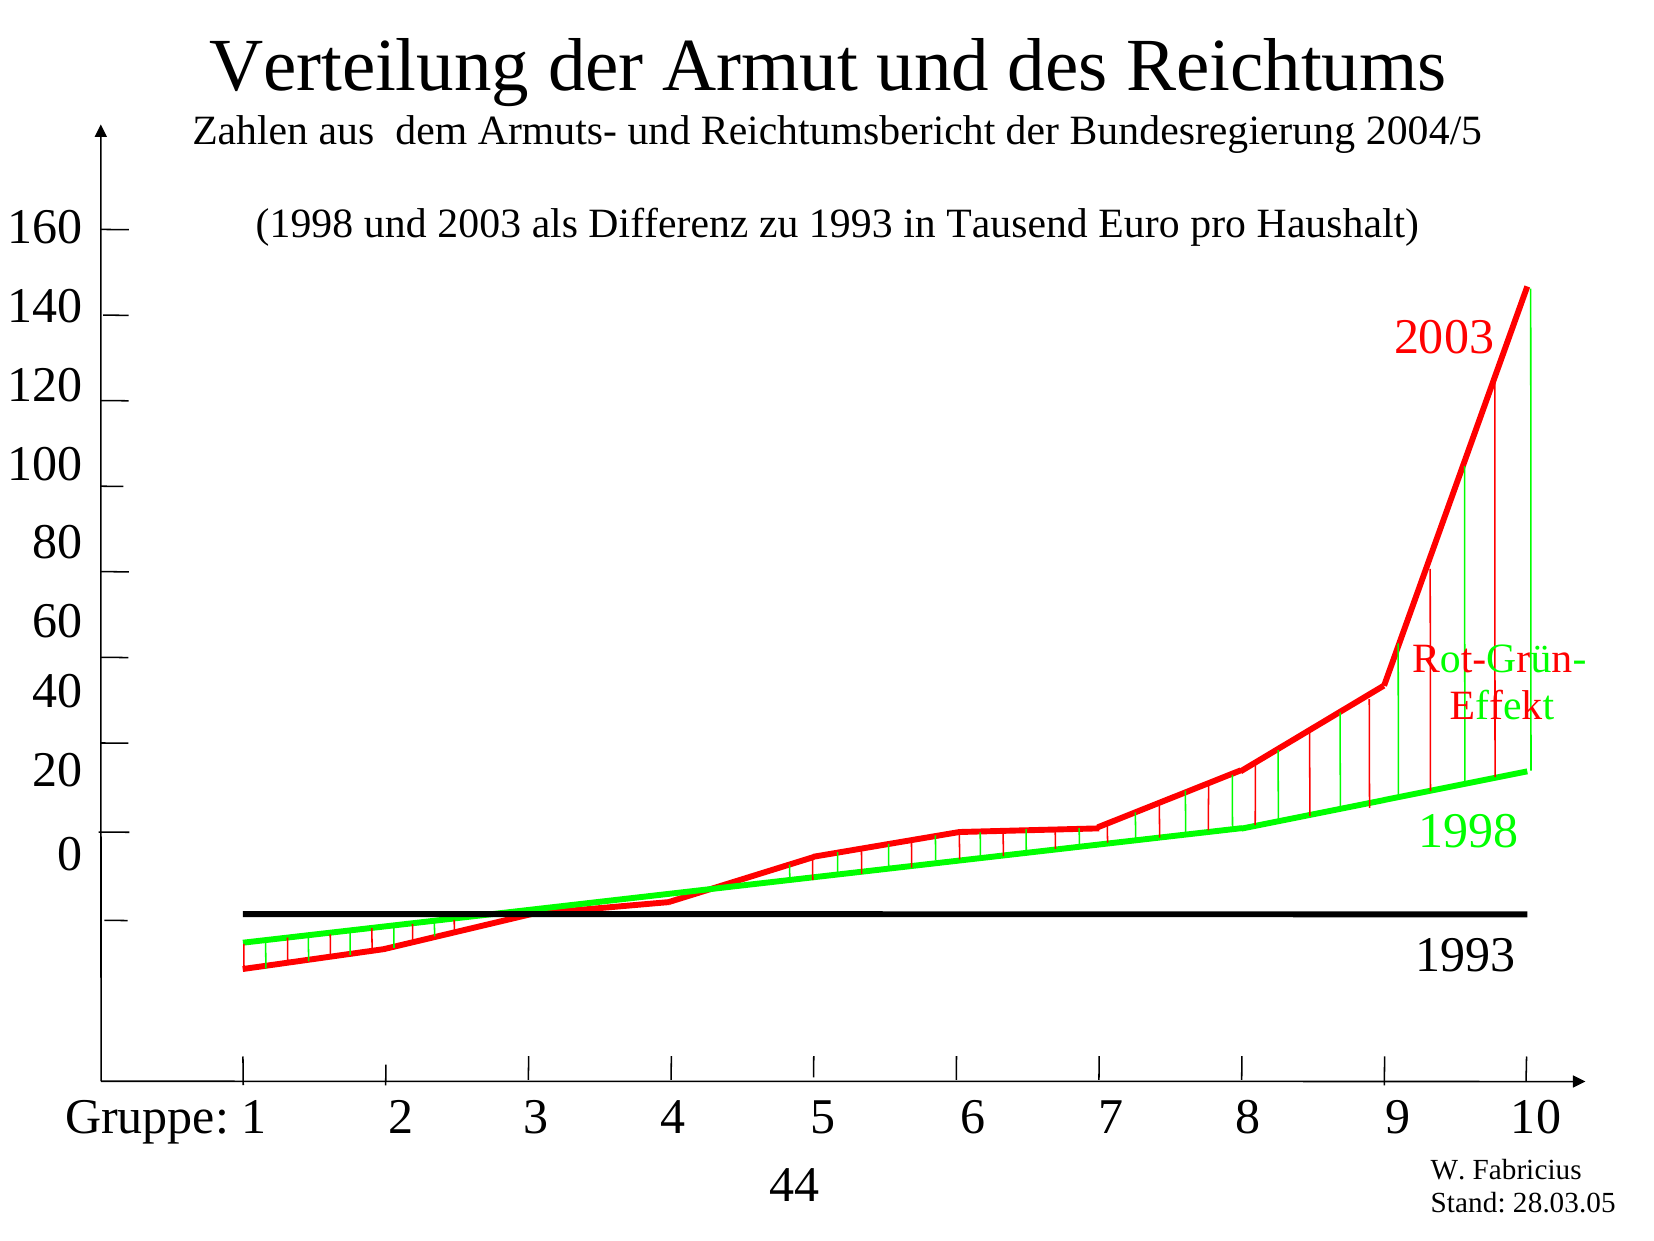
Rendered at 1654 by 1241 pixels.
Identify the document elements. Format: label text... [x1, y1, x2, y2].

text_box Rot-Grün- Effekt [1412, 632, 1592, 737]
text_box Gruppe: 1 2 3 4 5 6 7 8 9 10 [43, 1085, 1586, 1153]
text_box 1993 [1415, 923, 1529, 984]
text_box 160 140 120 100 80 60 40 20 0 [0, 195, 85, 1020]
text_box <Nummer> [769, 1153, 1005, 1215]
text_box W. Fabricius Stand: 28.03.05 [1430, 1152, 1625, 1228]
text_box 2003 [1394, 305, 1495, 366]
text_box Verteilung der Armut und des Reichtums Zahlen aus dem Armuts- und Reichtumsbericht der Bundesregierung 2004/5 (1998 und 2003 als Differenz zu 1993 in Tausend Euro pro Haushalt) [170, 18, 1506, 266]
text_box 1998 [1418, 799, 1519, 861]
